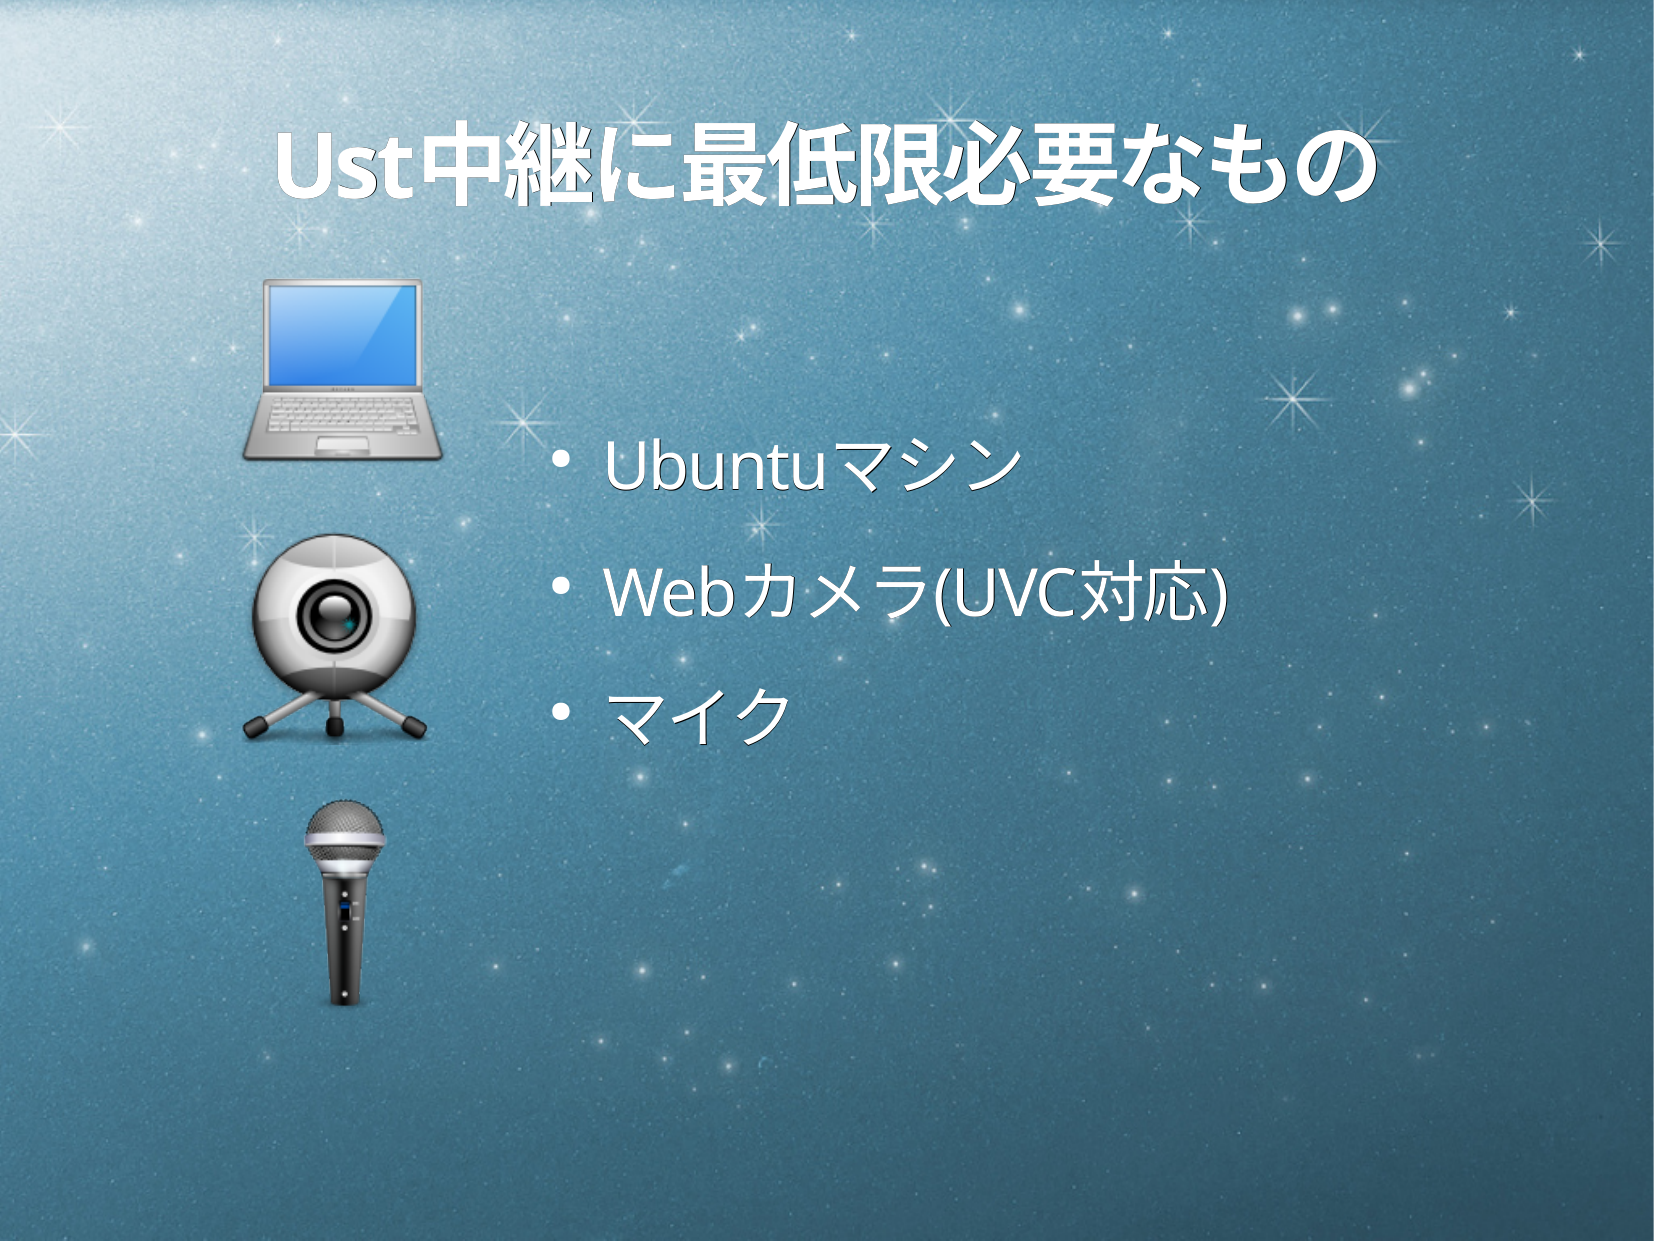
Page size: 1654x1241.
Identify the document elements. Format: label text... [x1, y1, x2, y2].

picture [0, 0, 1654, 1241]
list Ubuntuマシン Webカメラ(UVC対応) マイク [531, 412, 1630, 829]
title Ust中継に最低限必要なもの [82, 54, 1571, 263]
